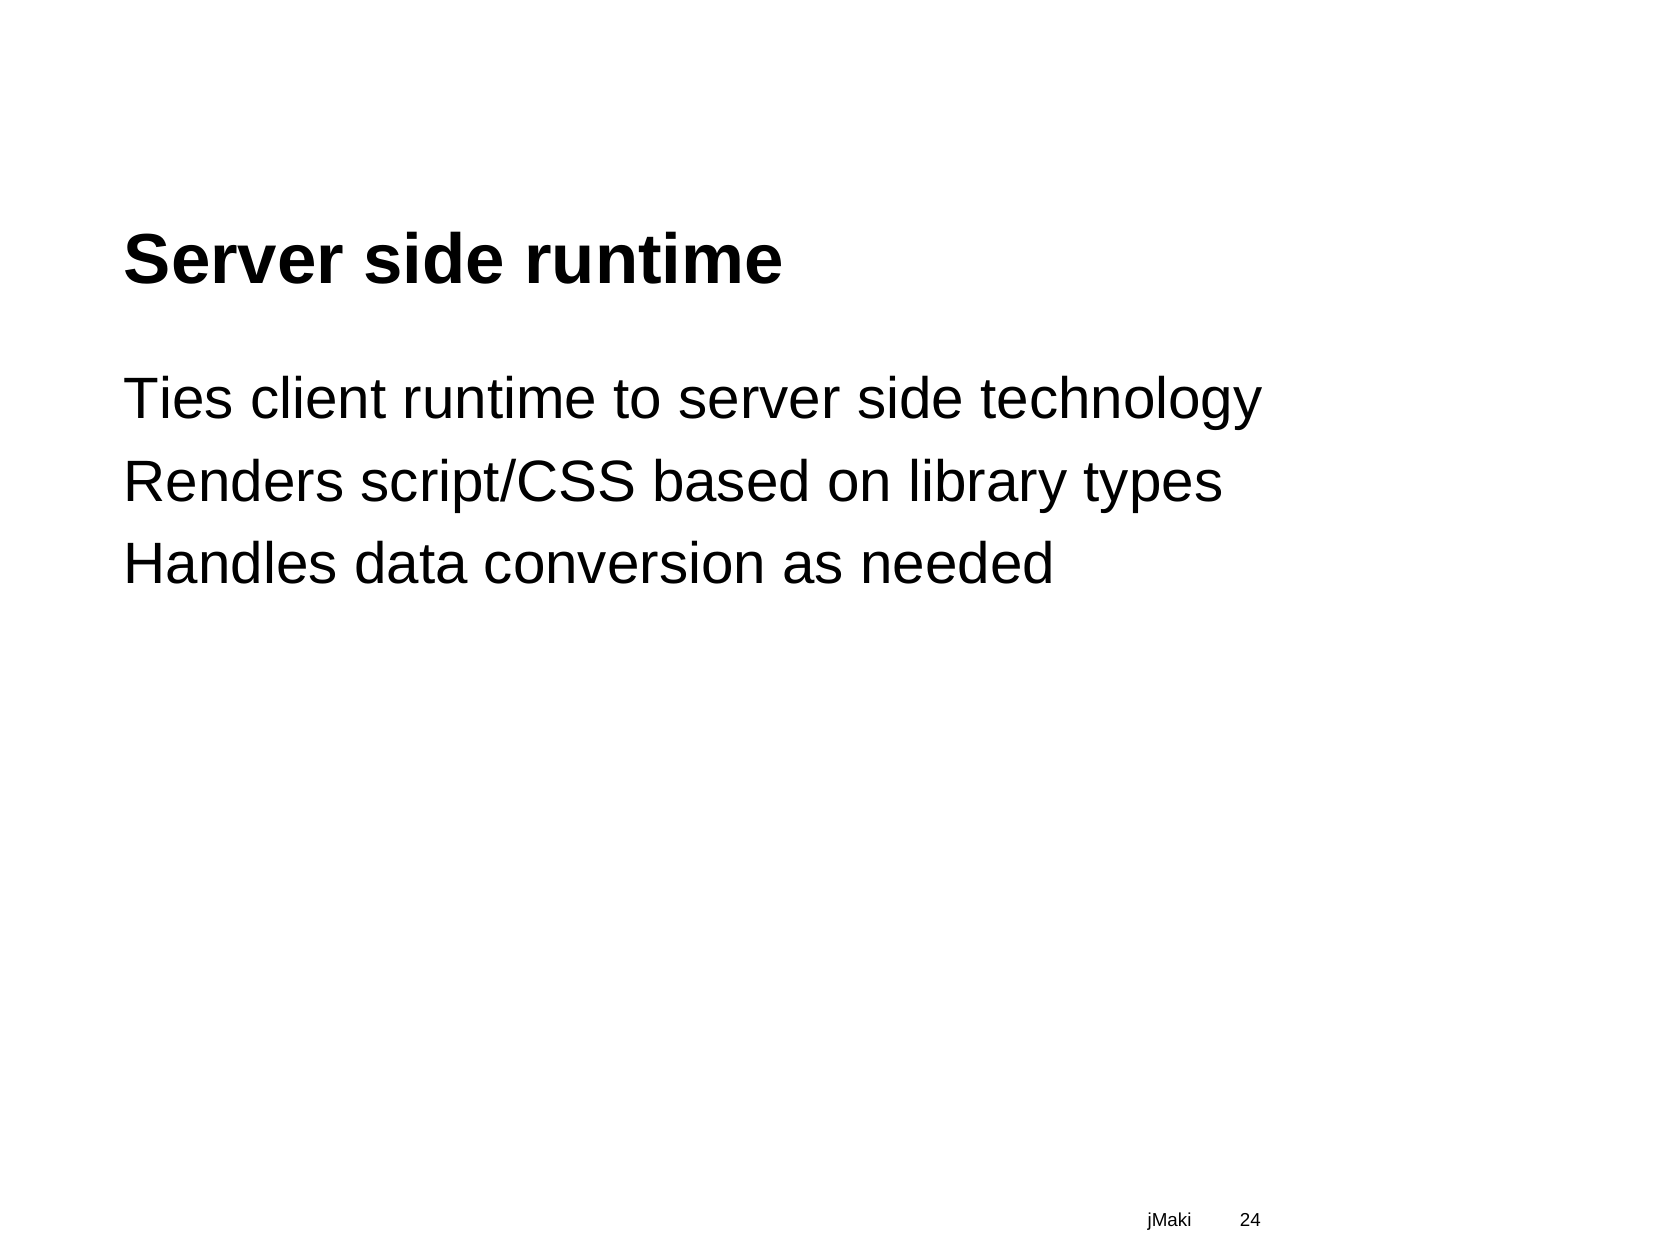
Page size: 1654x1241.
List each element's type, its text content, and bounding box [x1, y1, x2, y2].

title Server side runtime [124, 147, 1561, 298]
list Ties client runtime to server side technology Renders script/CSS based on library types Handles data conversion as needed [124, 372, 1613, 1121]
